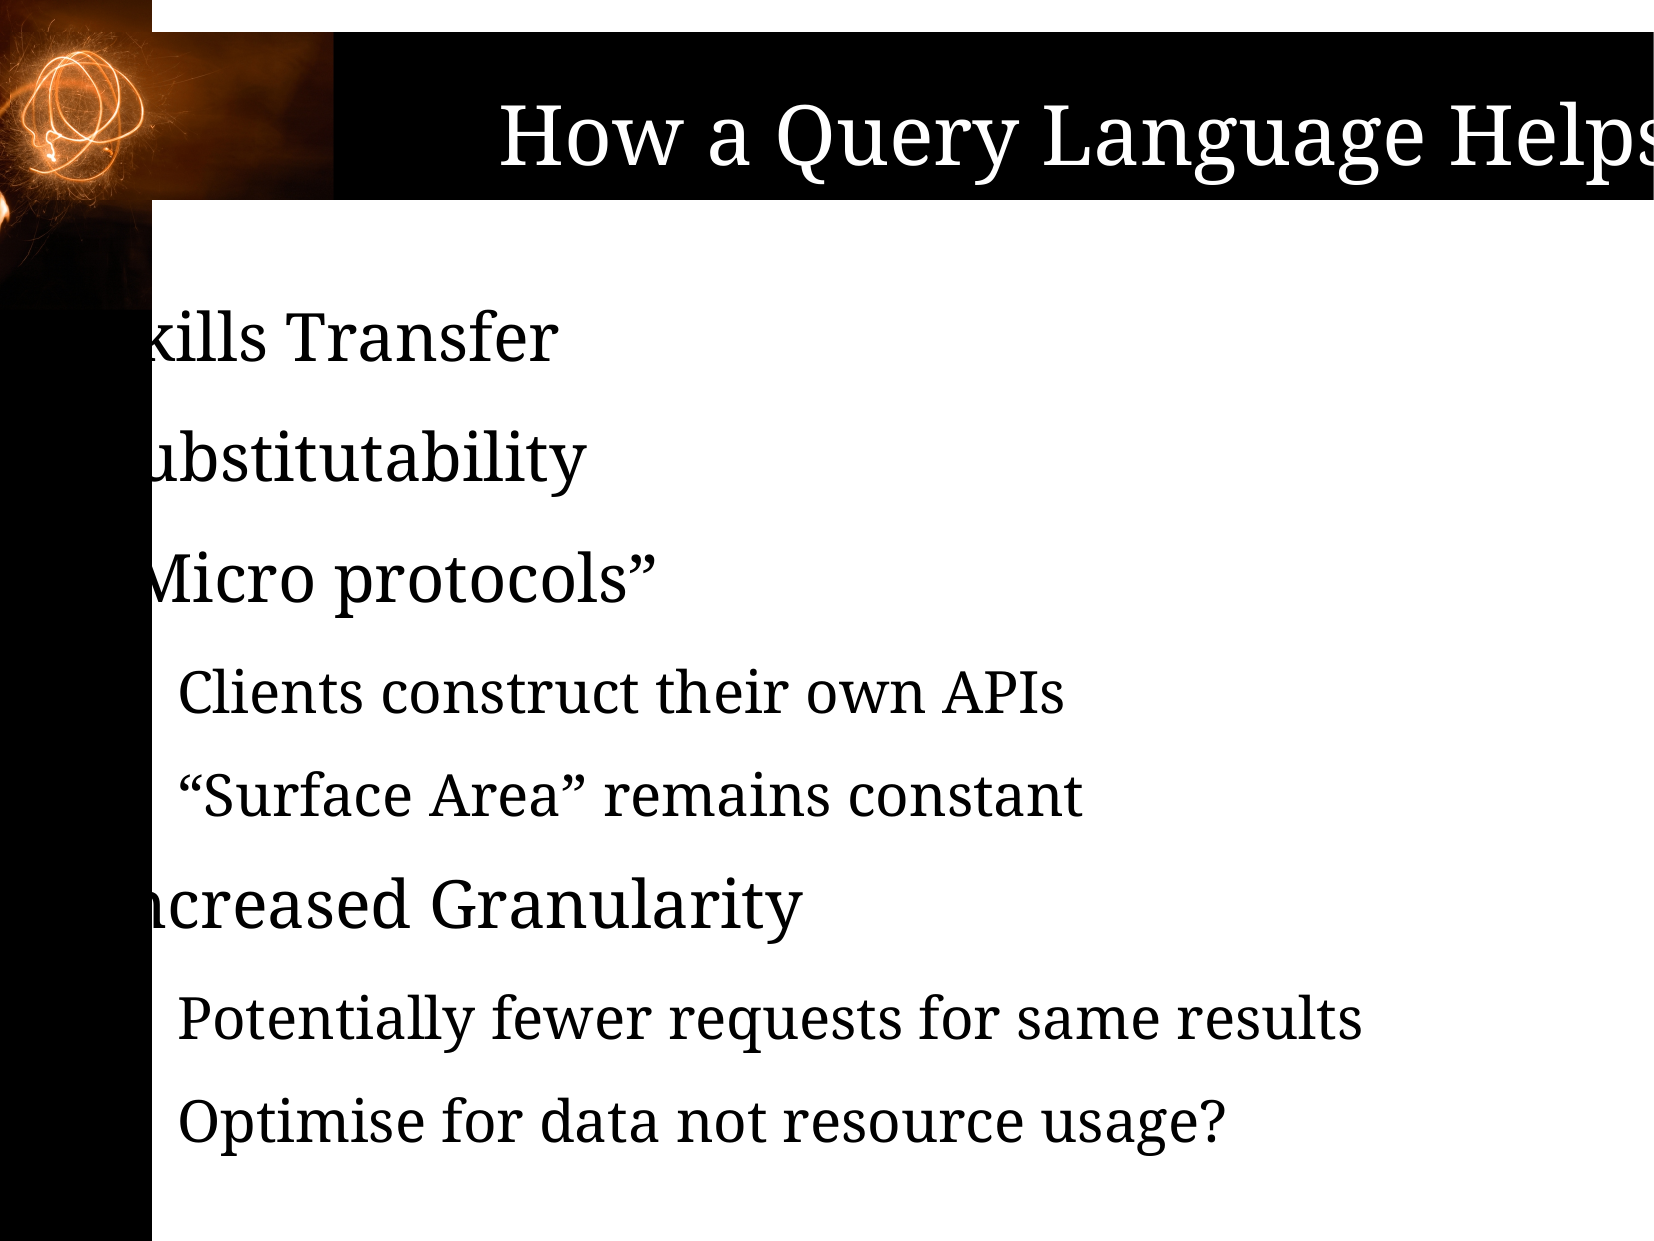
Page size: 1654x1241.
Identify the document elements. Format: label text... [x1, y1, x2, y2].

picture [0, 0, 342, 1241]
title How a Query Language Helps [342, 29, 1654, 237]
list Skills Transfer Substitutability “Micro protocols” Clients construct their own APIs “Surface Area” remains constant Increased Granularity Potentially fewer requests for same results Optimise for data not resource usage? [82, 290, 1571, 1109]
